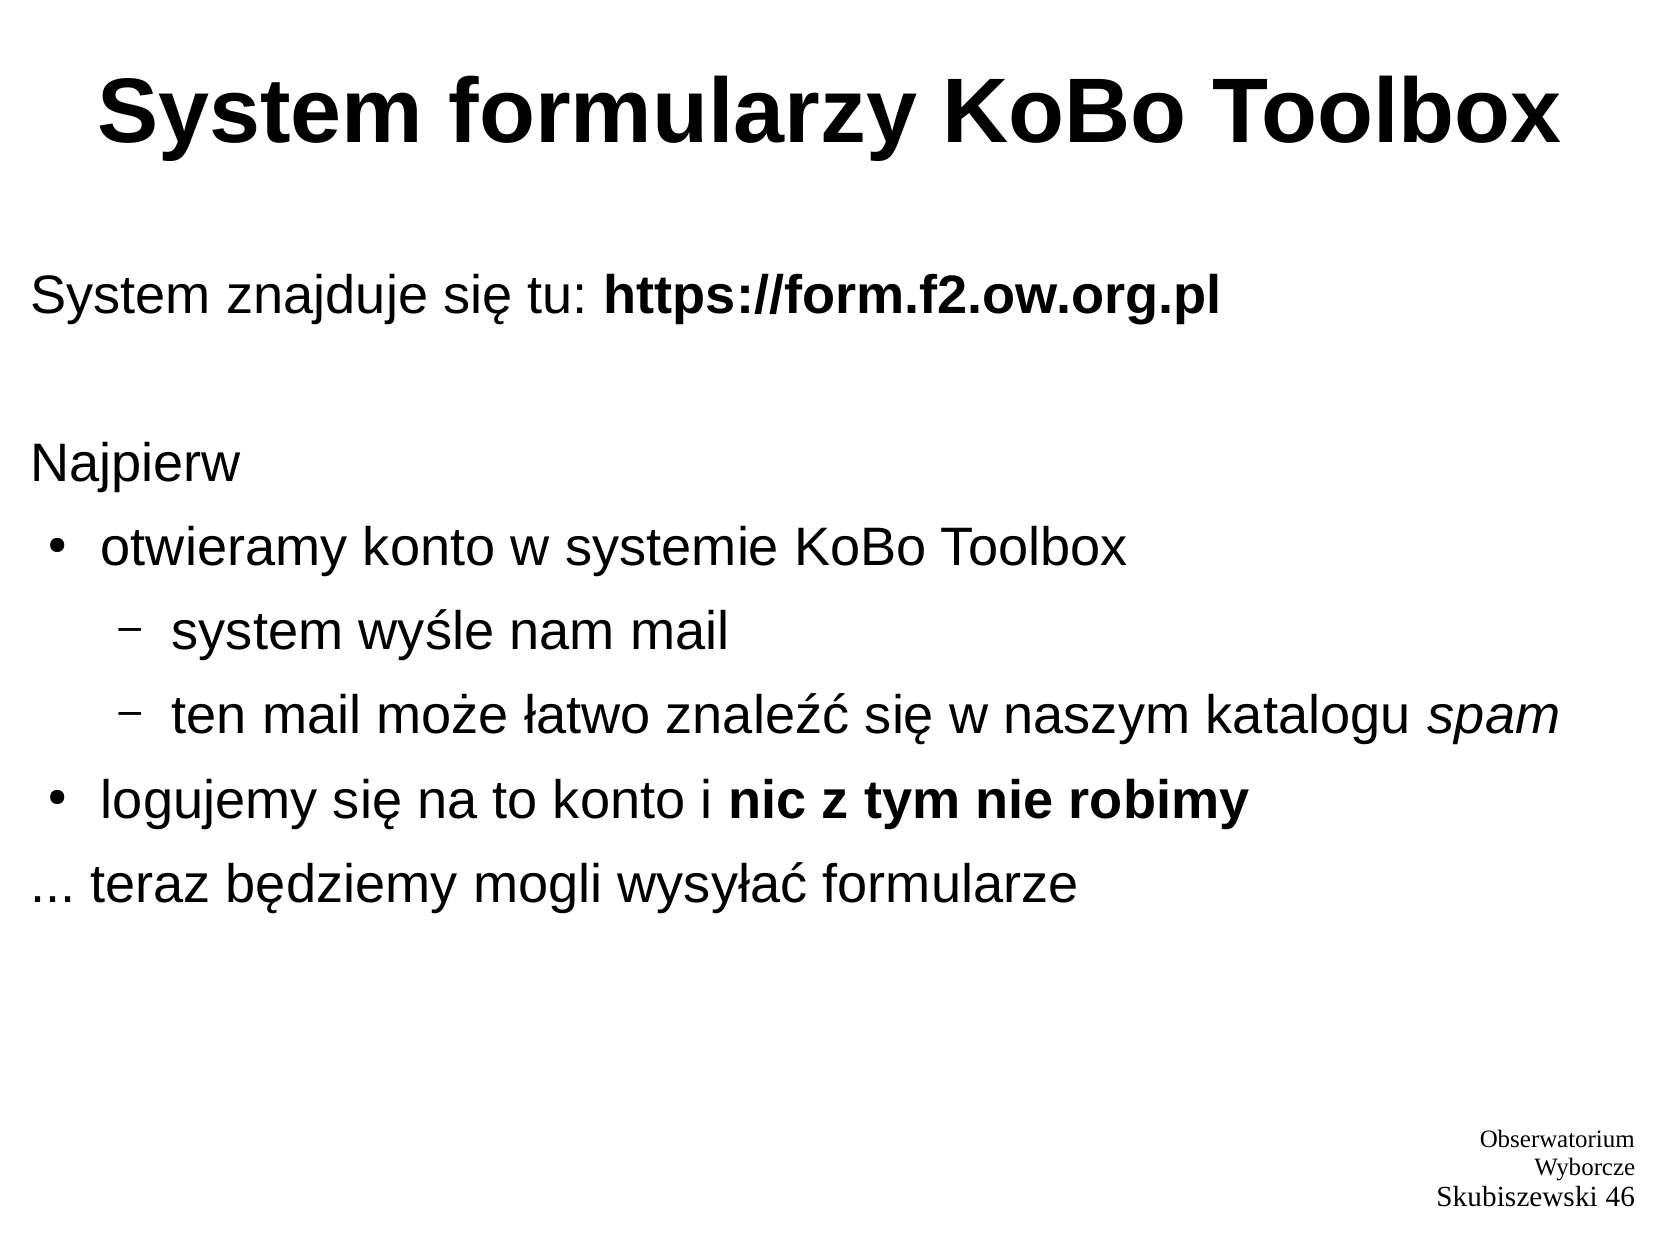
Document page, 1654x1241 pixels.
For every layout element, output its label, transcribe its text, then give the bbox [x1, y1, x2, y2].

title System formularzy KoBo Toolbox [86, 60, 1575, 180]
list System znajduje się tu: https://form.f2.ow.org.pl Najpierw otwieramy konto w systemie KoBo Toolbox system wyśle nam mail ten mail może łatwo znaleźć się w naszym katalogu spam logujemy się na to konto i nic z tym nie robimy ... teraz będziemy mogli wysyłać formularze [30, 180, 1583, 1156]
